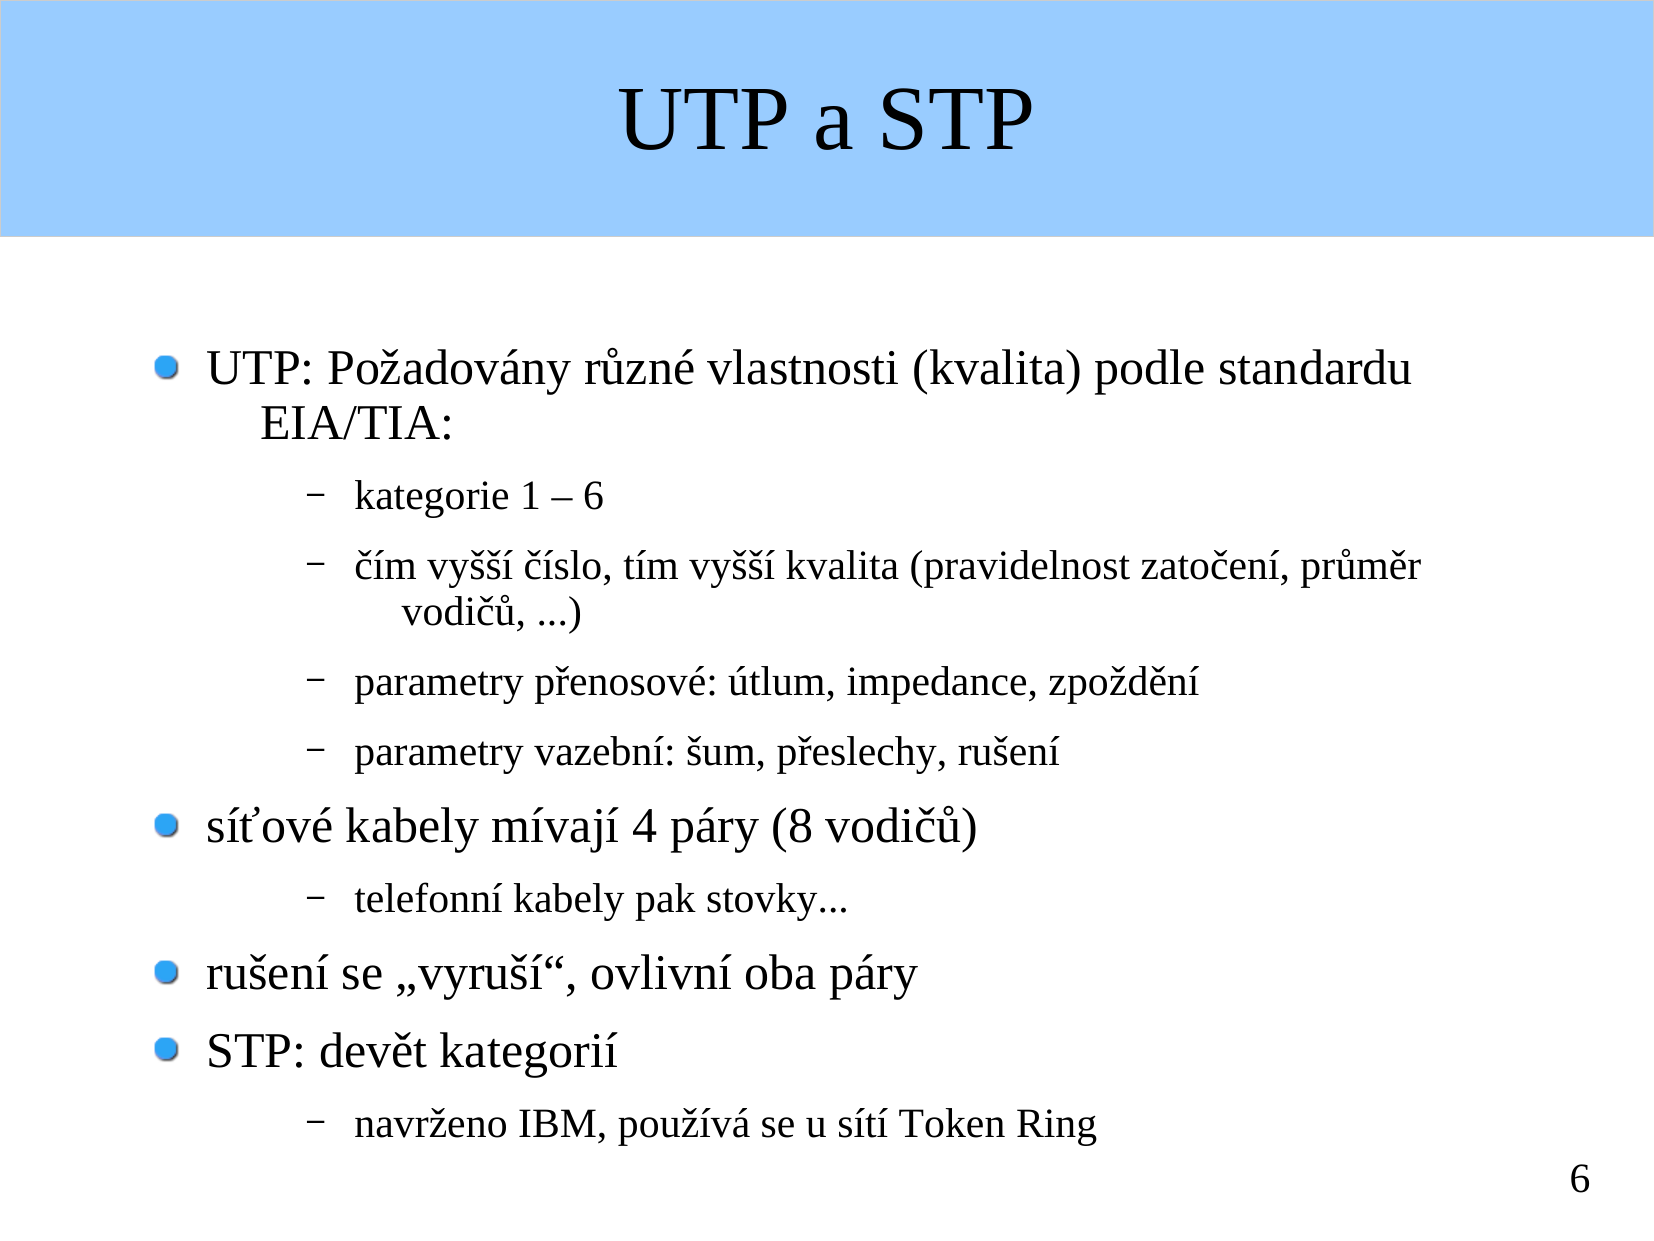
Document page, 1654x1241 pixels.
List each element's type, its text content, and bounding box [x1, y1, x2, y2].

list UTP: Požadovány různé vlastnosti (kvalita) podle standardu EIA/TIA: kategorie 1 – 6 čím vyšší číslo, tím vyšší kvalita (pravidelnost zatočení, průměr vodičů, ...) parametry přenosové: útlum, impedance, zpoždění parametry vazební: šum, přeslechy, rušení síťové kabely mívají 4 páry (8 vodičů) telefonní kabely pak stovky... rušení se „vyruší“, ovlivní oba páry STP: devět kategorií navrženo IBM, používá se u sítí Token Ring [118, 339, 1531, 1152]
title UTP a STP [0, 0, 1654, 237]
